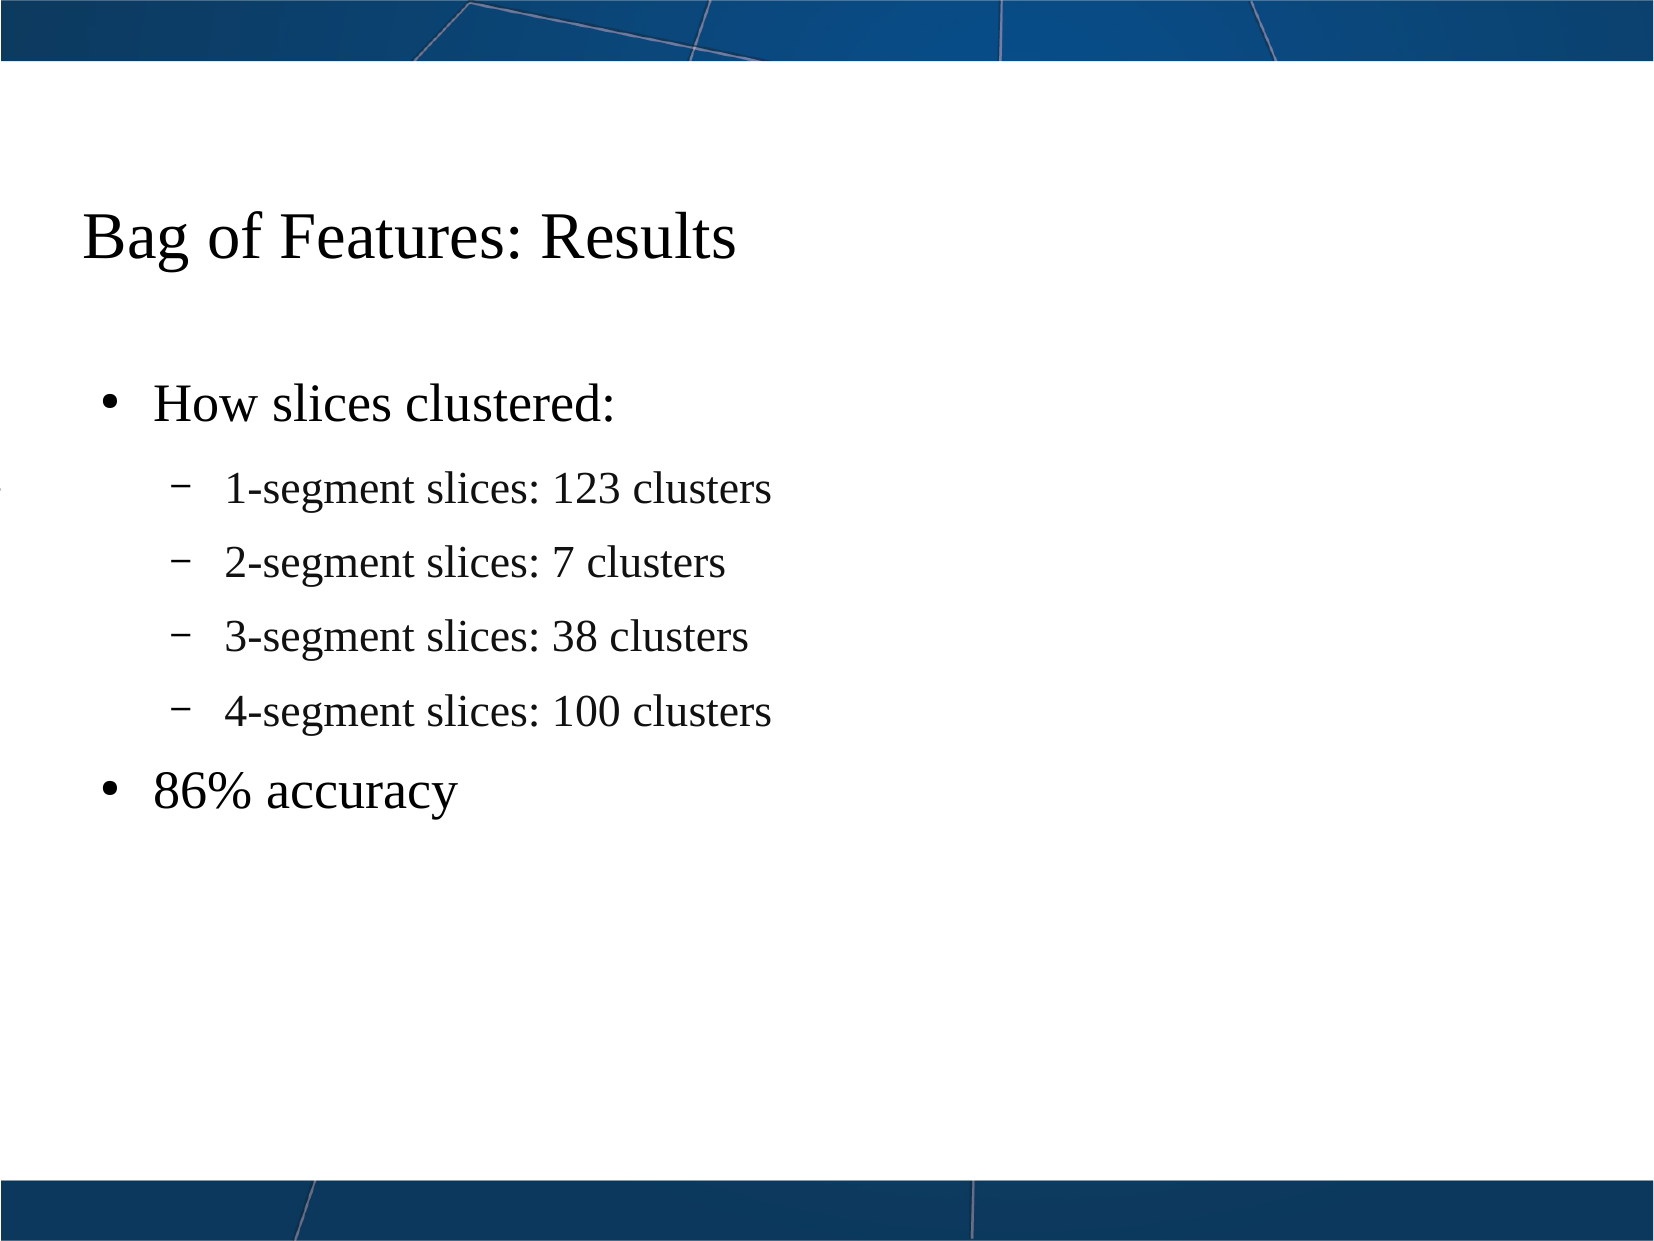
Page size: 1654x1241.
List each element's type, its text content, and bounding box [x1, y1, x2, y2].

picture [0, 0, 1654, 1241]
title Bag of Features: Results [82, 132, 1571, 340]
list How slices clustered: 1-segment slices: 123 clusters 2-segment slices: 7 clusters 3-segment slices: 38 clusters 4-segment slices: 100 clusters 86% accuracy [82, 372, 1571, 1093]
